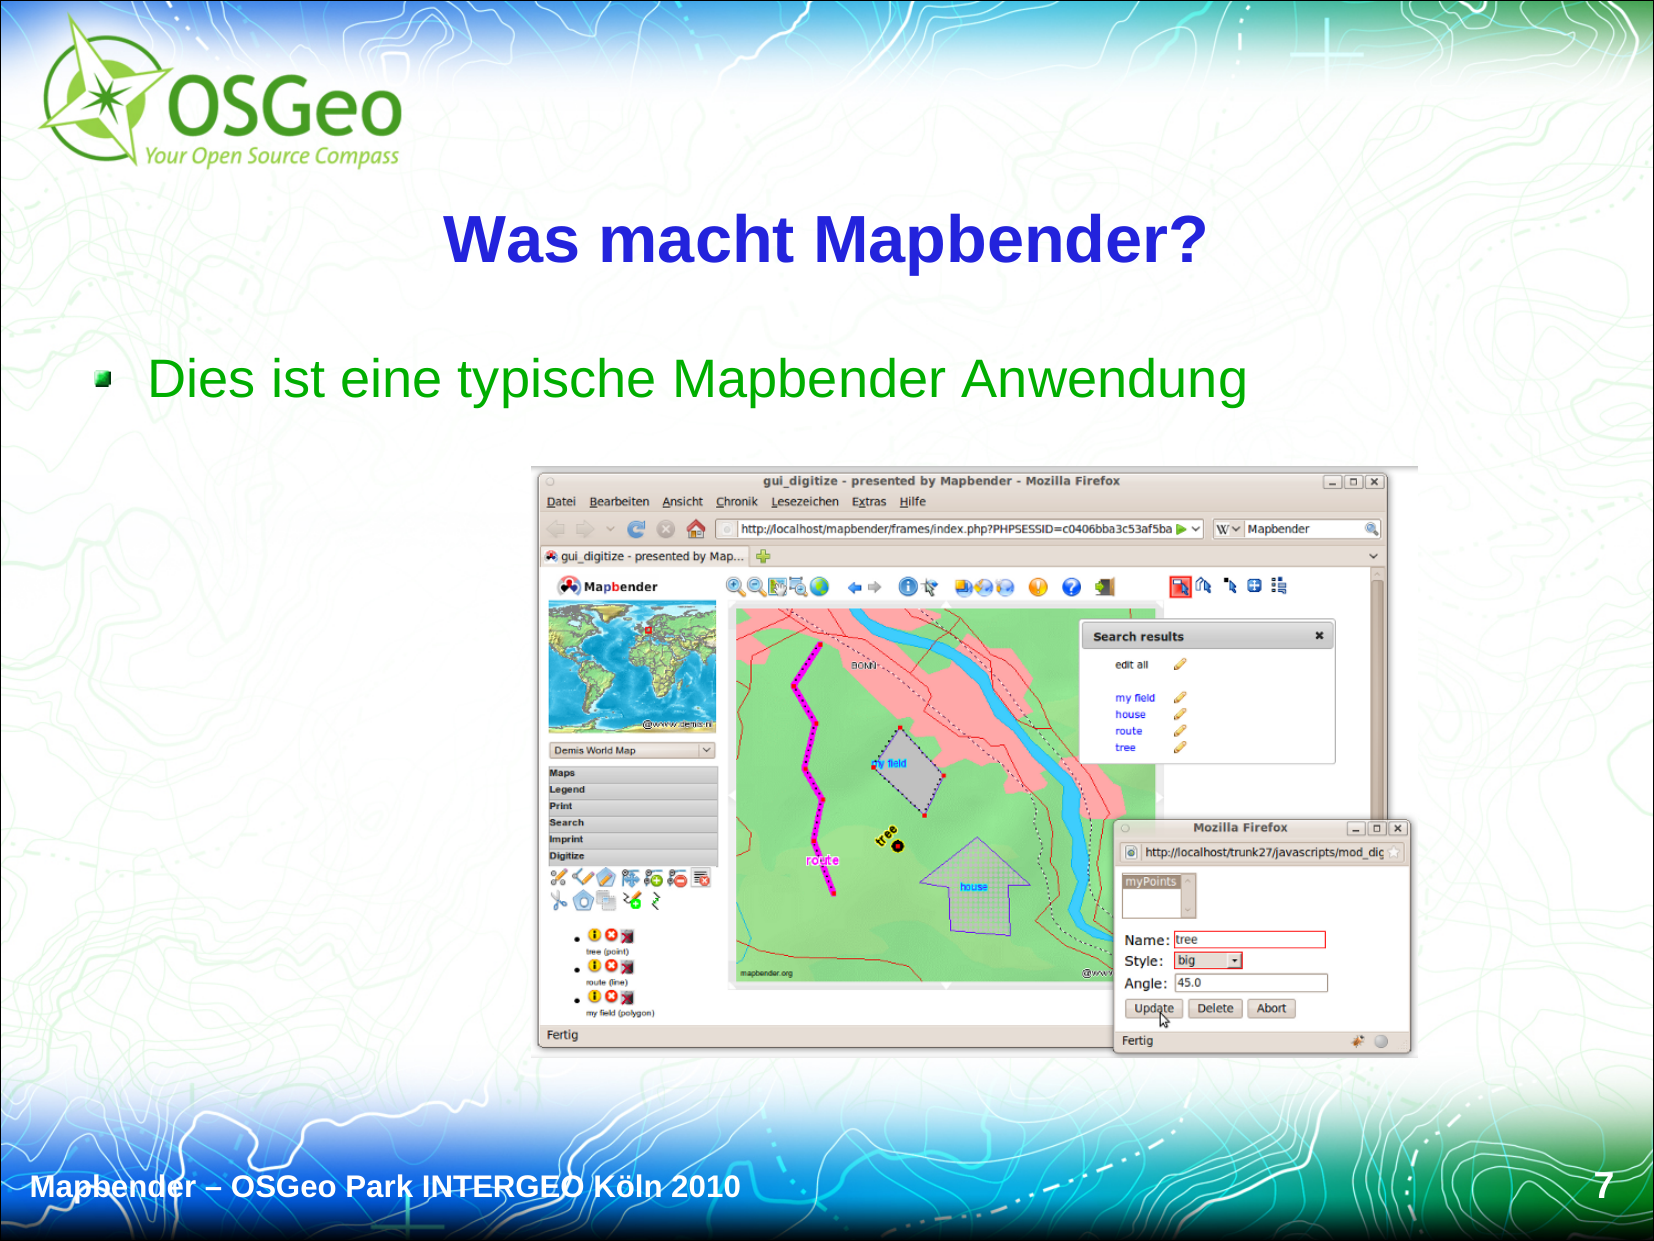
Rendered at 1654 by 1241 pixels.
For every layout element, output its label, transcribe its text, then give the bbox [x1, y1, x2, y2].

title Was macht Mapbender? [82, 172, 1571, 306]
picture [1, 1, 1653, 1240]
list Dies ist eine typische Mapbender Anwendung [76, 348, 1565, 1153]
